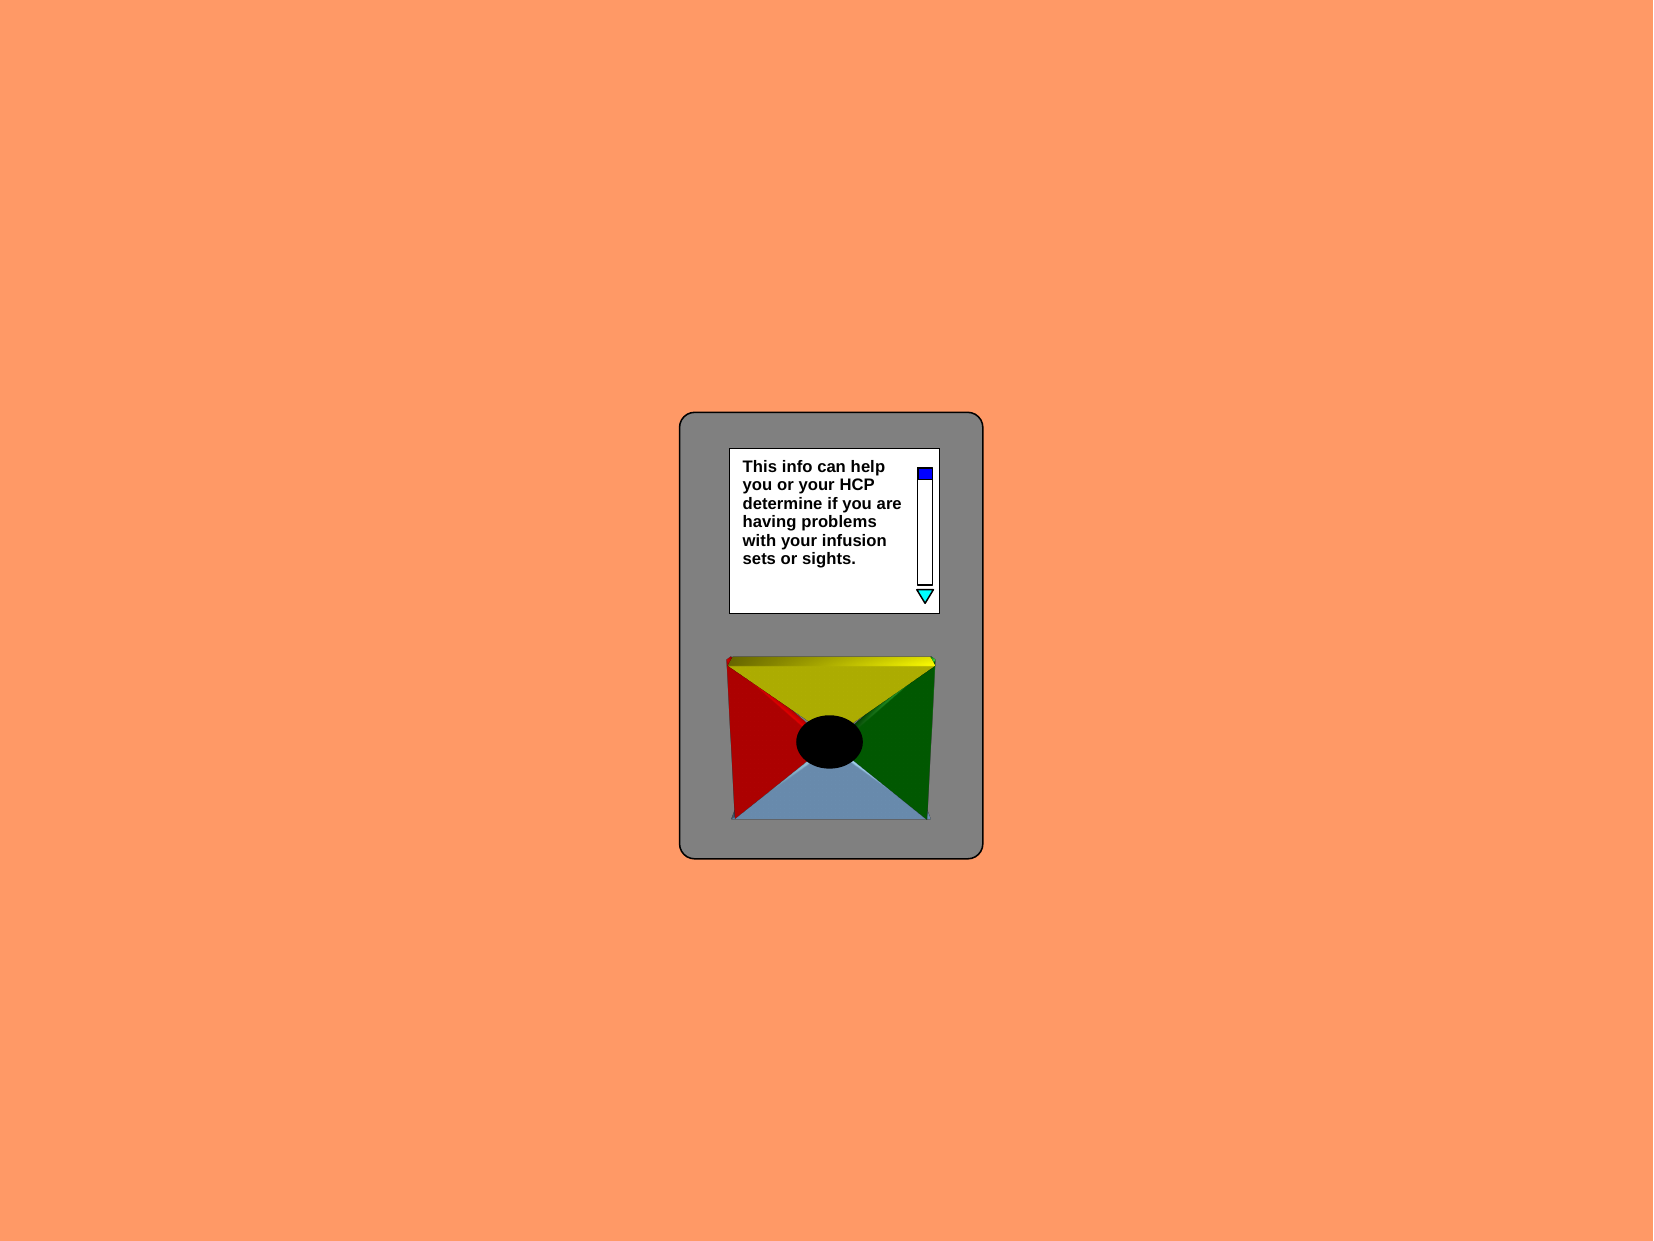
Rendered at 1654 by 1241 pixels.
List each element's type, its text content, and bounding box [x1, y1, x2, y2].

text_box This info can help you or your HCP determine if you are having problems with your infusion sets or sights. [727, 450, 930, 577]
text_box [679, 412, 983, 859]
